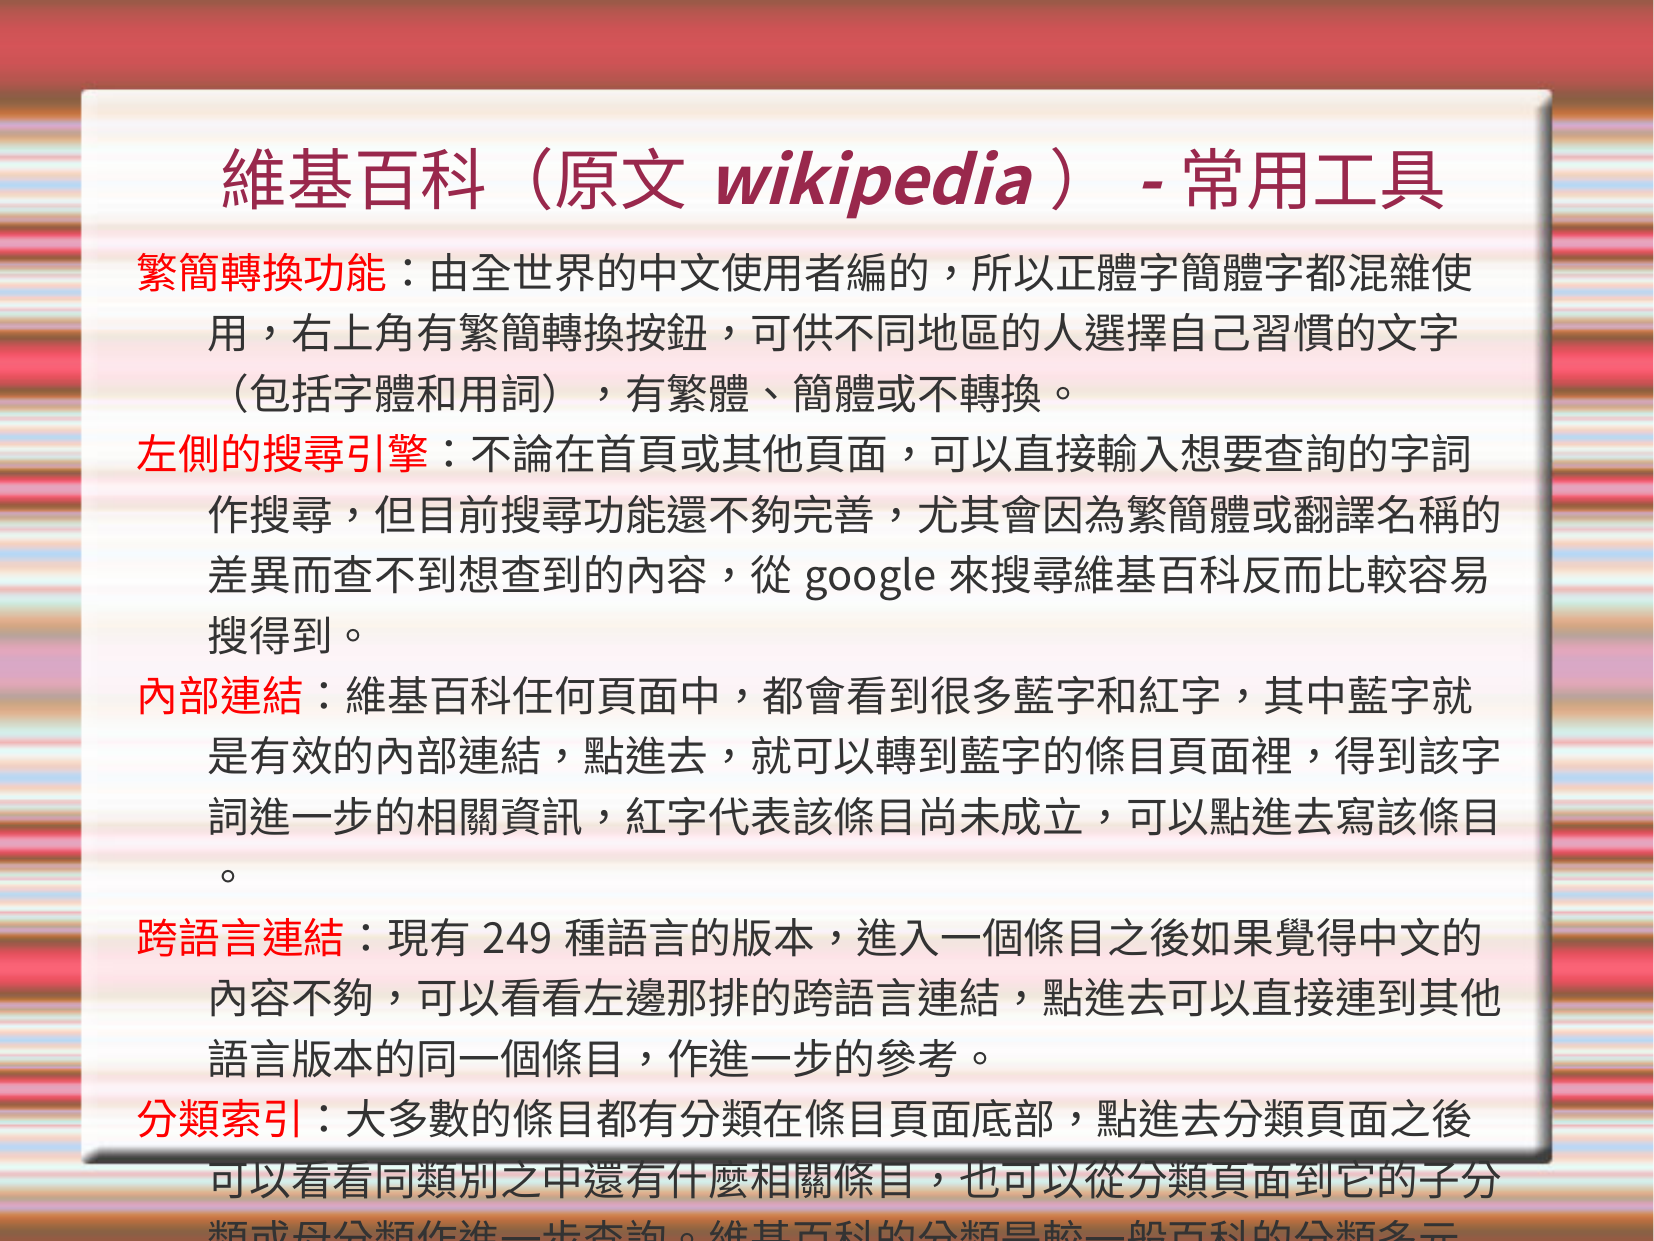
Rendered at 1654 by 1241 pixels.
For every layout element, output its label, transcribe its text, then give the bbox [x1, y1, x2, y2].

list 繁簡轉換功能：由全世界的中文使用者編的，所以正體字簡體字都混雜使用，右上角有繁簡轉換按鈕，可供不同地區的人選擇自己習慣的文字（包括字體和用詞），有繁體、簡體或不轉換。 左側的搜尋引擎：不論在首頁或其他頁面，可以直接輸入想要查詢的字詞作搜尋，但目前搜尋功能還不夠完善，尤其會因為繁簡體或翻譯名稱的差異而查不到想查到的內容，從google來搜尋維基百科反而比較容易搜得到。 內部連結：維基百科任何頁面中，都會看到很多藍字和紅字，其中藍字就是有效的內部連結，點進去，就可以轉到藍字的條目頁面裡，得到該字詞進一步的相關資訊，紅字代表該條目尚未成立，可以點進去寫該條目 。 跨語言連結：現有249種語言的版本，進入一個條目之後如果覺得中文的內容不夠，可以看看左邊那排的跨語言連結，點進去可以直接連到其他語言版本的同一個條目，作進一步的參考。 分類索引：大多數的條目都有分類在條目頁面底部，點進去分類頁面之後可以看看同類別之中還有什麼相關條目，也可以從分類頁面到它的子分類或母分類作進一步查詢。維基百科的分類是較一般百科的分類多元（一個條目可以同時分到許多分類），但沒有像tag那樣自由，還是有一定的規則體系。但分類也是由大家整理的，可能會有不完善之處，所以也只能作為進一步參考之用。 [124, 239, 1506, 1241]
picture [0, 0, 1654, 1241]
title 維基百科（原文wikipedia）-常用工具 [121, 114, 1534, 237]
